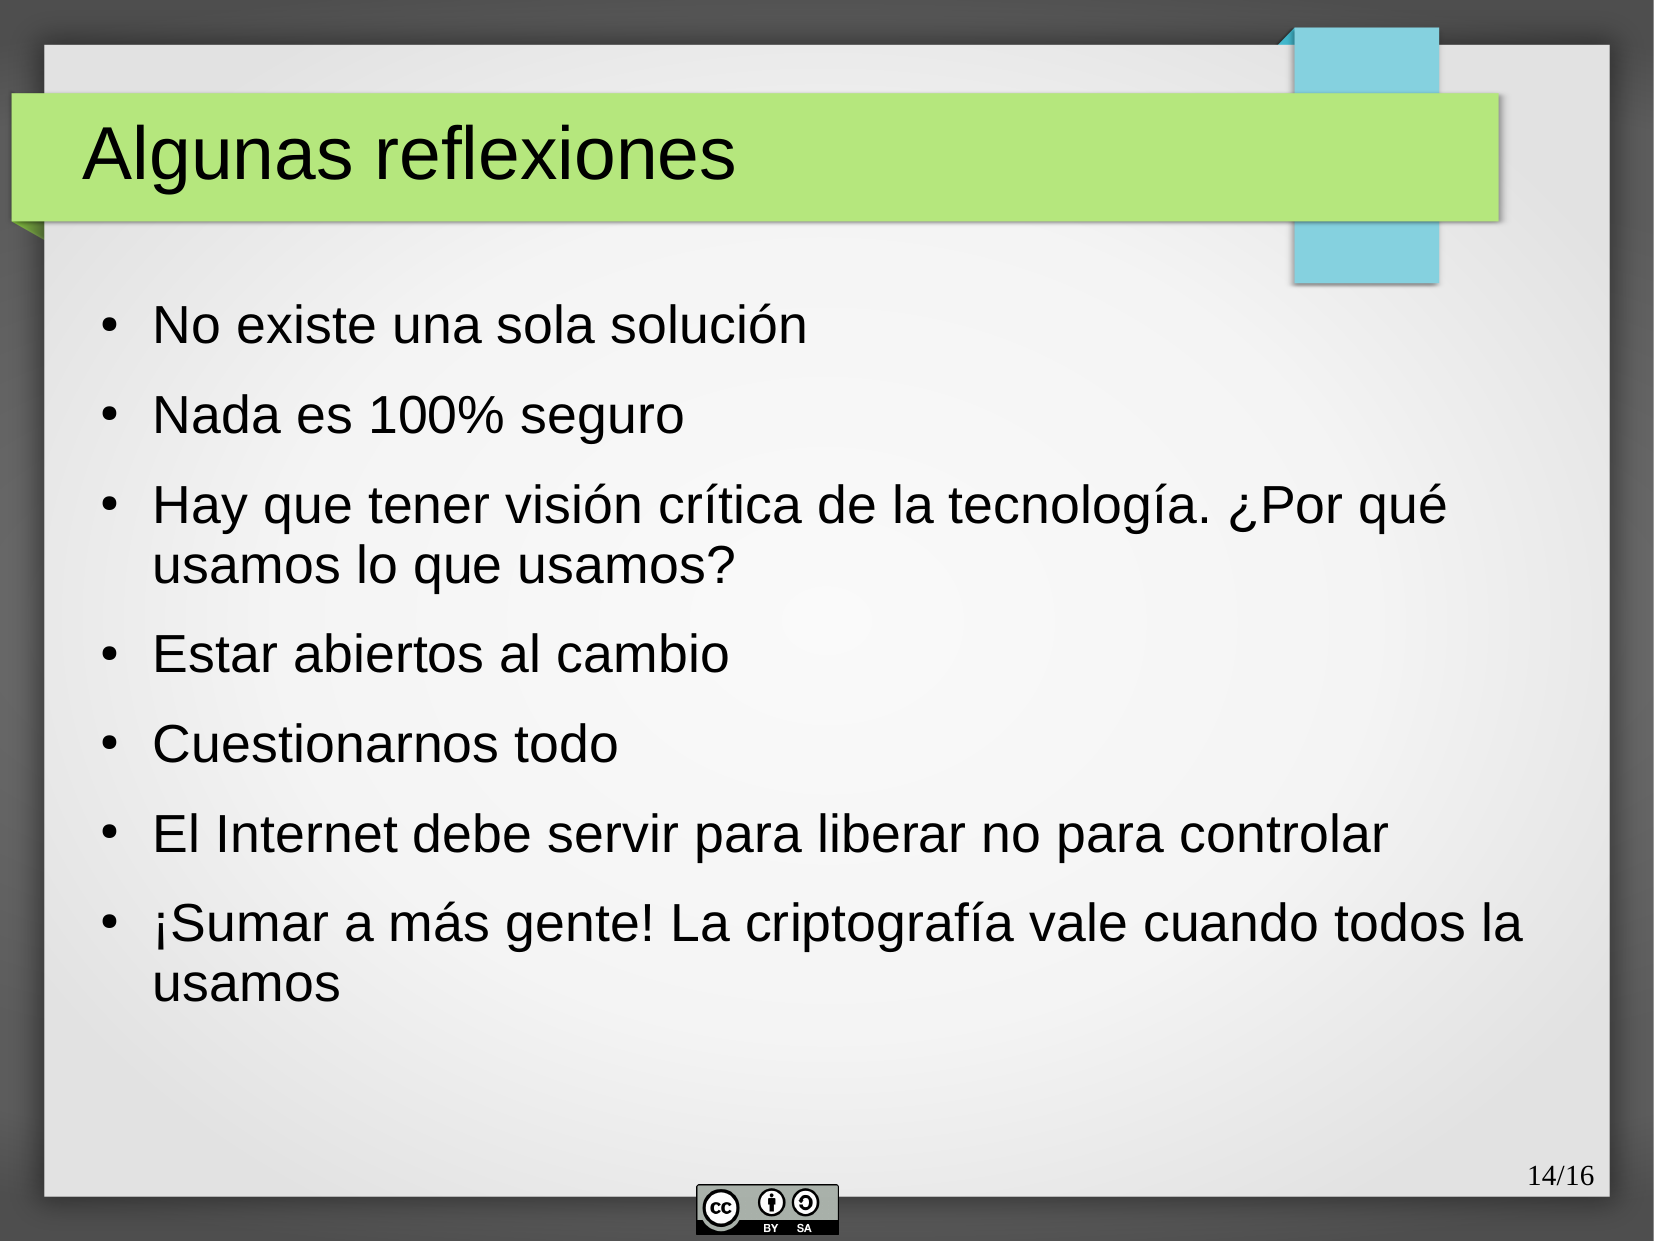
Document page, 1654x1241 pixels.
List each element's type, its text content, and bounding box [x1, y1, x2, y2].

picture [0, 0, 1654, 1241]
list No existe una sola solución Nada es 100% seguro Hay que tener visión crítica de la tecnología. ¿Por qué usamos lo que usamos? Estar abiertos al cambio Cuestionarnos todo El Internet debe servir para liberar no para controlar ¡Sumar a más gente! La criptografía vale cuando todos la usamos [82, 295, 1571, 1015]
title Algunas reflexiones [82, 94, 1264, 213]
